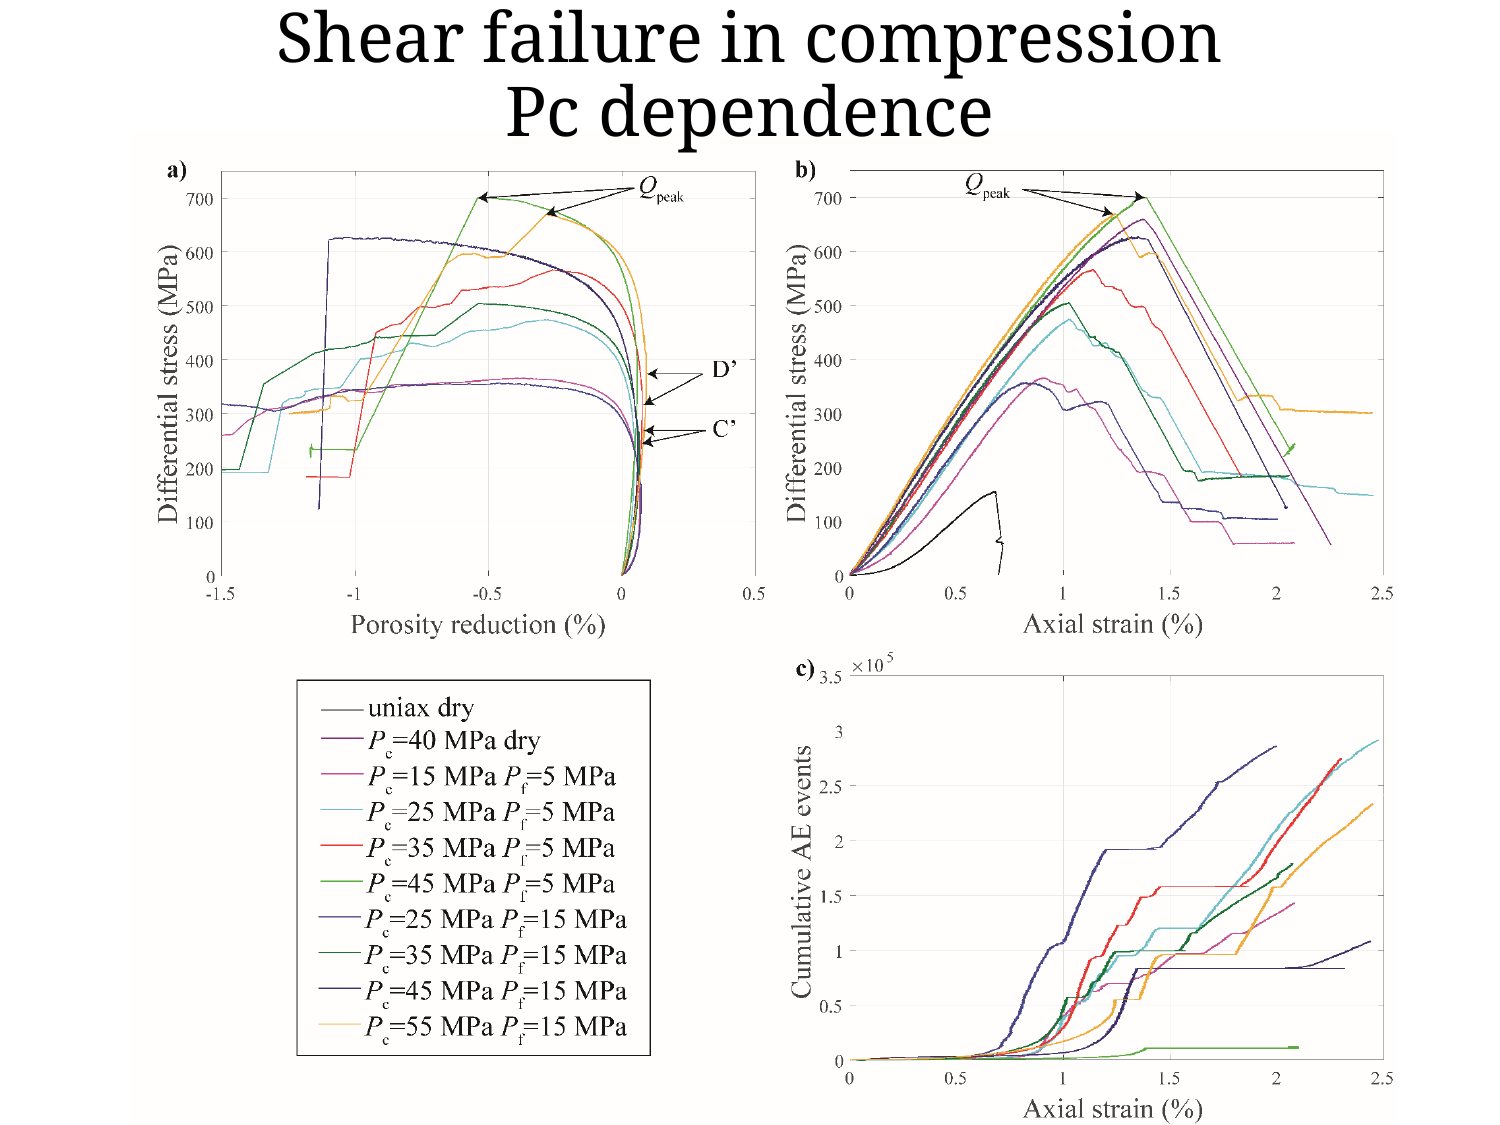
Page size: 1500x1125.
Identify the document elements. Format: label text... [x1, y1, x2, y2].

title Shear failure in compression Pc dependence [0, 17, 1500, 137]
picture [132, 137, 1396, 1125]
